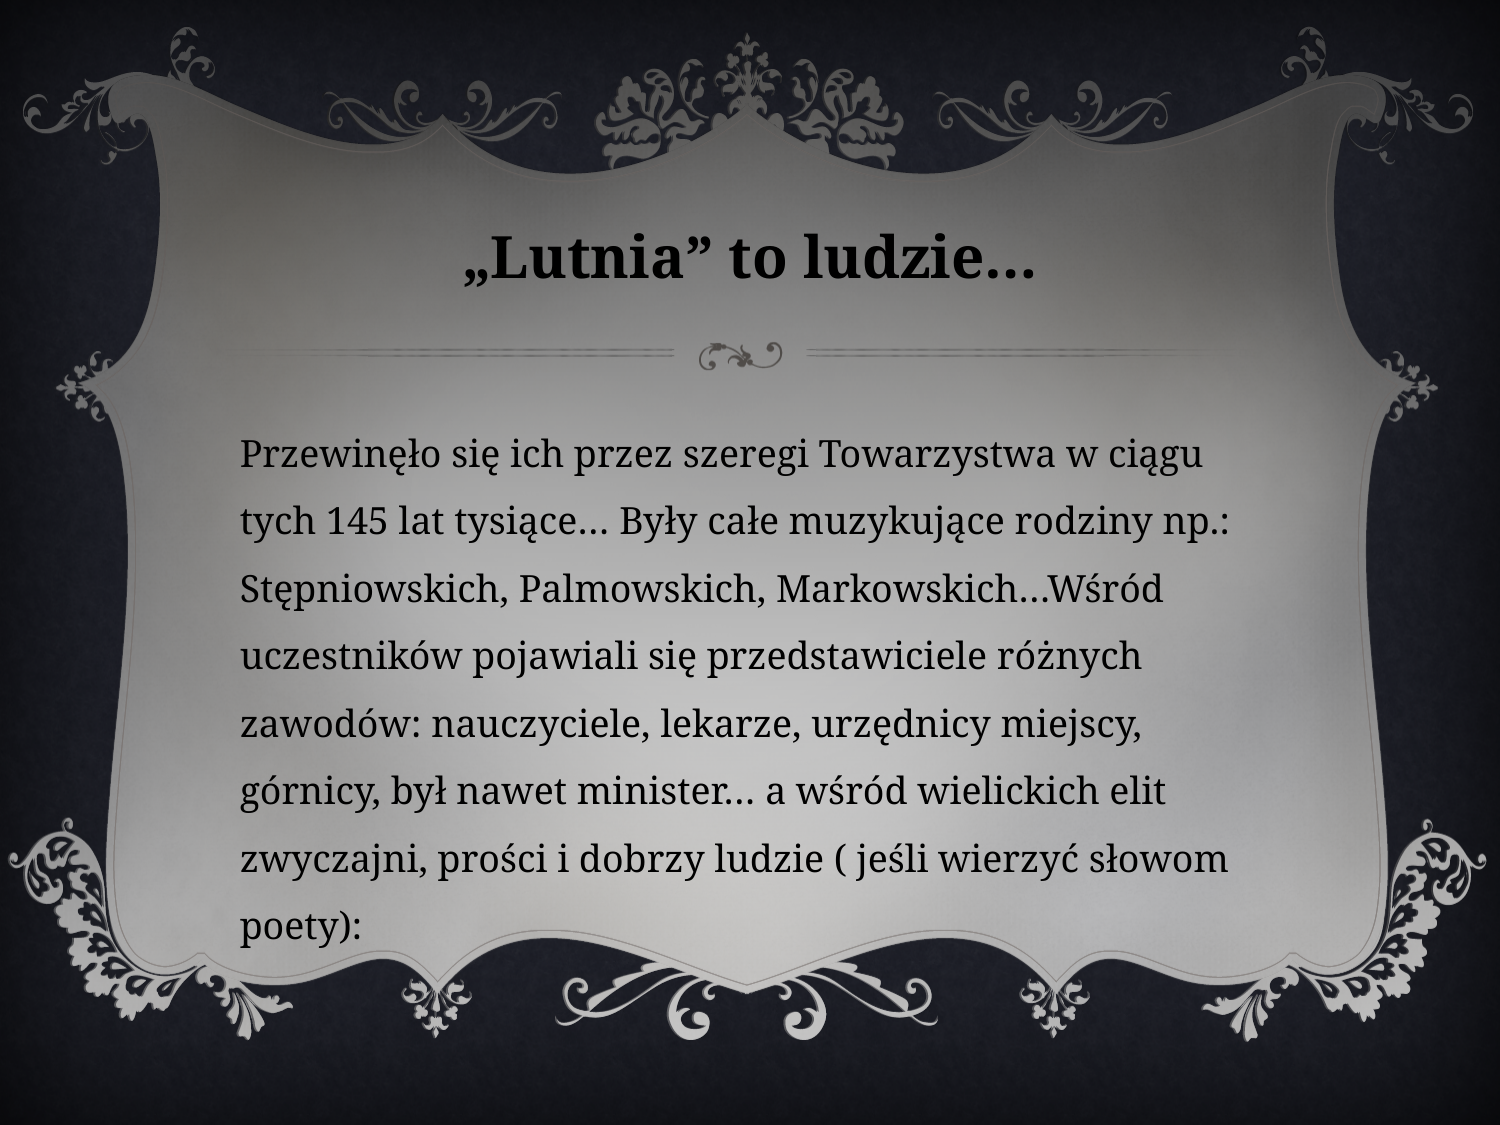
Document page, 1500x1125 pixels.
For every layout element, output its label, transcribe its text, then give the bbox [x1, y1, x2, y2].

picture [0, 0, 1500, 1125]
list Przewinęło się ich przez szeregi Towarzystwa w ciągu tych 145 lat tysiące… Były całe muzykujące rodziny np.: Stępniowskich, Palmowskich, Markowskich…Wśród uczestników pojawiali się przedstawiciele różnych zawodów: nauczyciele, lekarze, urzędnicy miejscy, górnicy, był nawet minister… a wśród wielickich elit zwyczajni, prości i dobrzy ludzie ( jeśli wierzyć słowom poety): [225, 399, 1275, 900]
title „Lutnia” to ludzie… [225, 212, 1275, 325]
